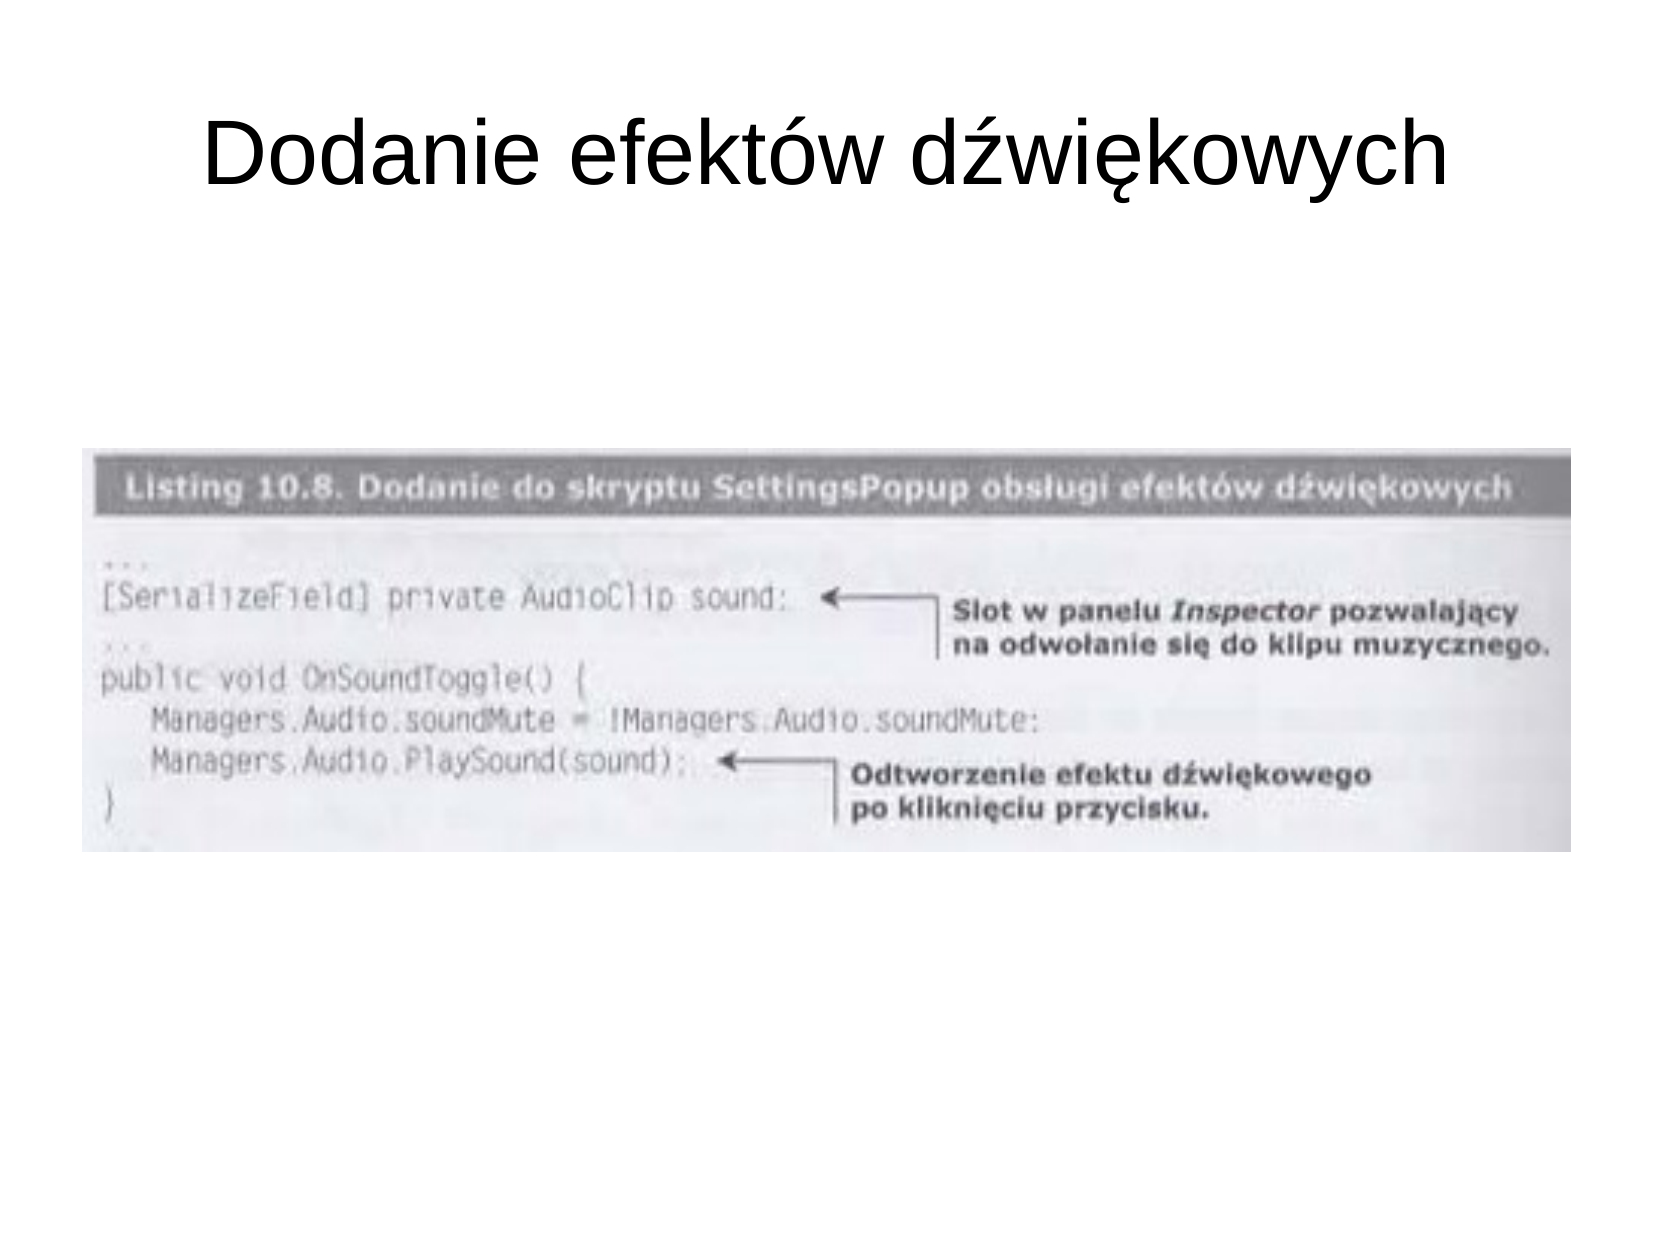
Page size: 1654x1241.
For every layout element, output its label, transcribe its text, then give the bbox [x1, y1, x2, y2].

title Dodanie efektów dźwiękowych [82, 49, 1571, 257]
picture [82, 448, 1571, 852]
